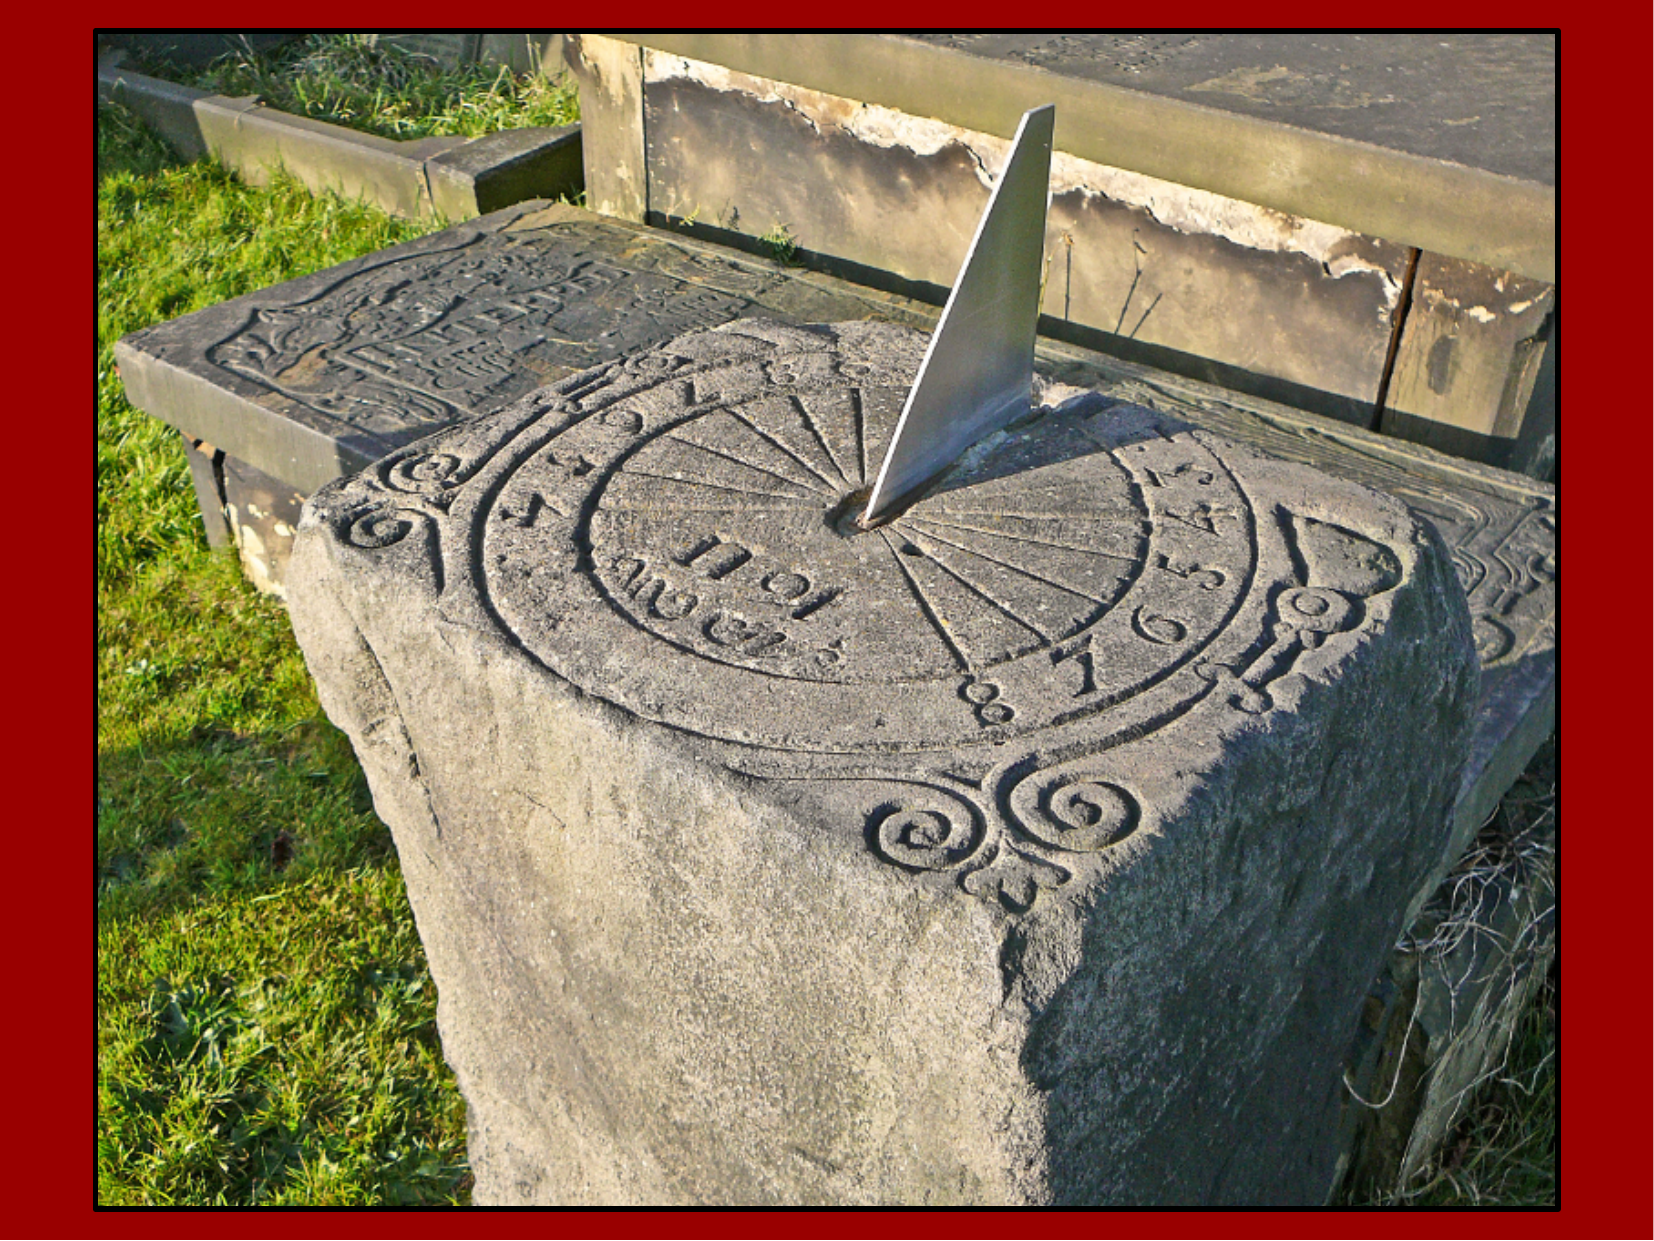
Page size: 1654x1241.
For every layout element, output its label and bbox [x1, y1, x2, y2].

picture [98, 33, 1556, 1207]
